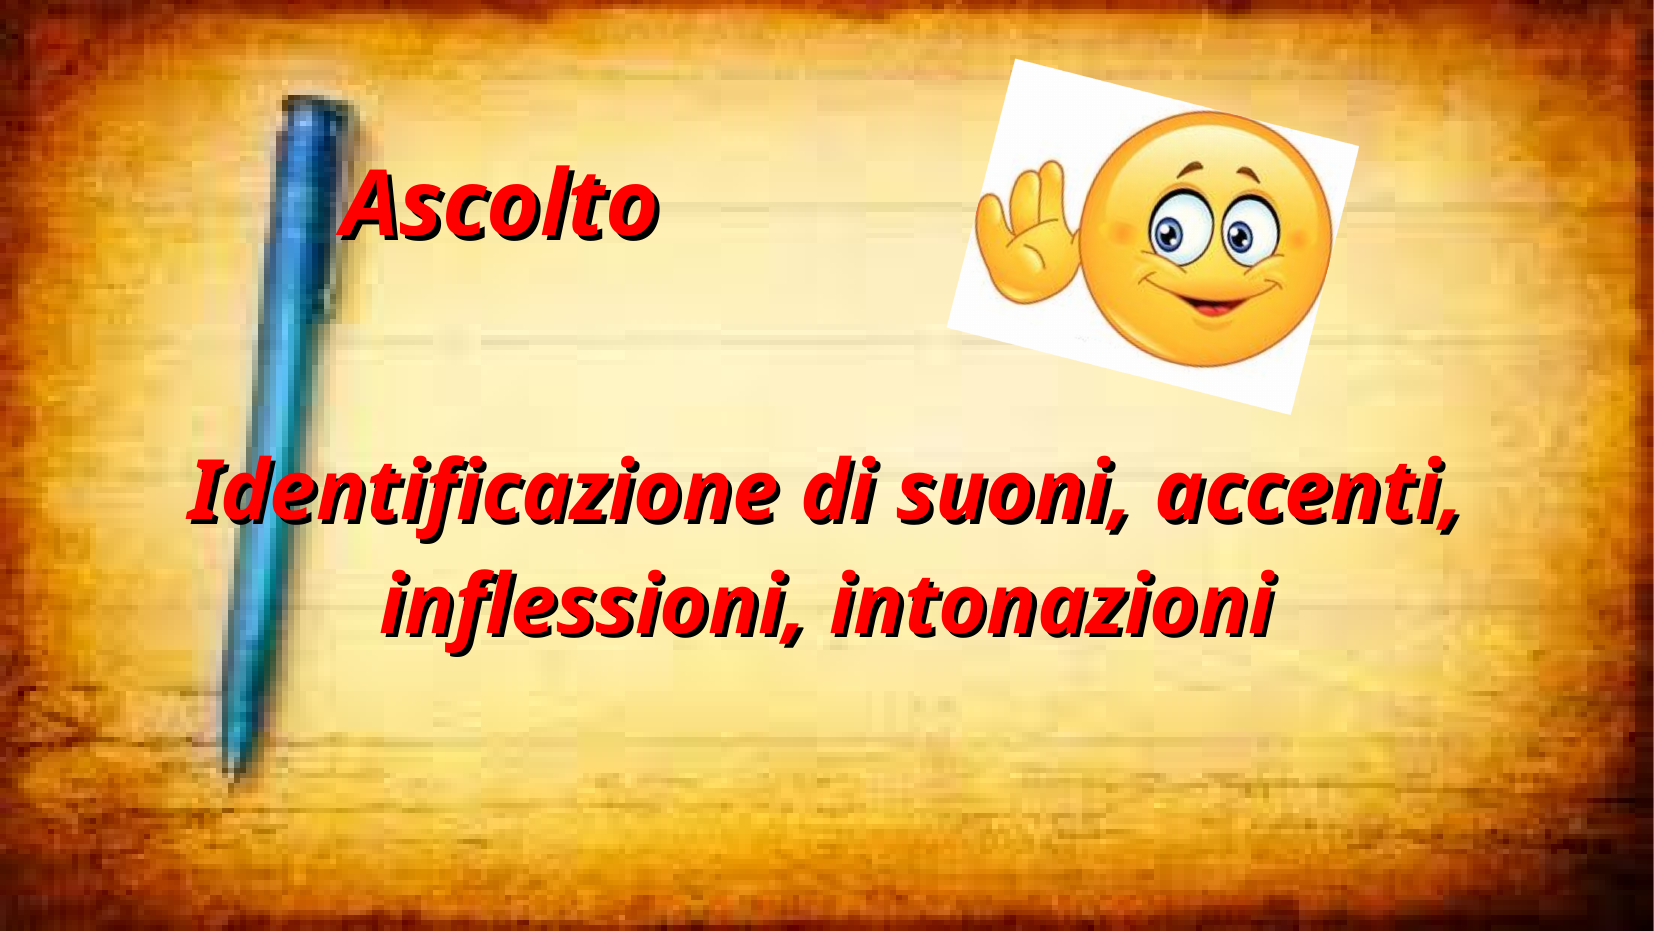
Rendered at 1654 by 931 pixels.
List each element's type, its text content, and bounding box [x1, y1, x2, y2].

picture [0, 0, 1654, 931]
subtitle Identificazione di suoni, accenti, inflessioni, intonazioni [82, 425, 1571, 766]
text_box Ascolto [327, 129, 788, 310]
